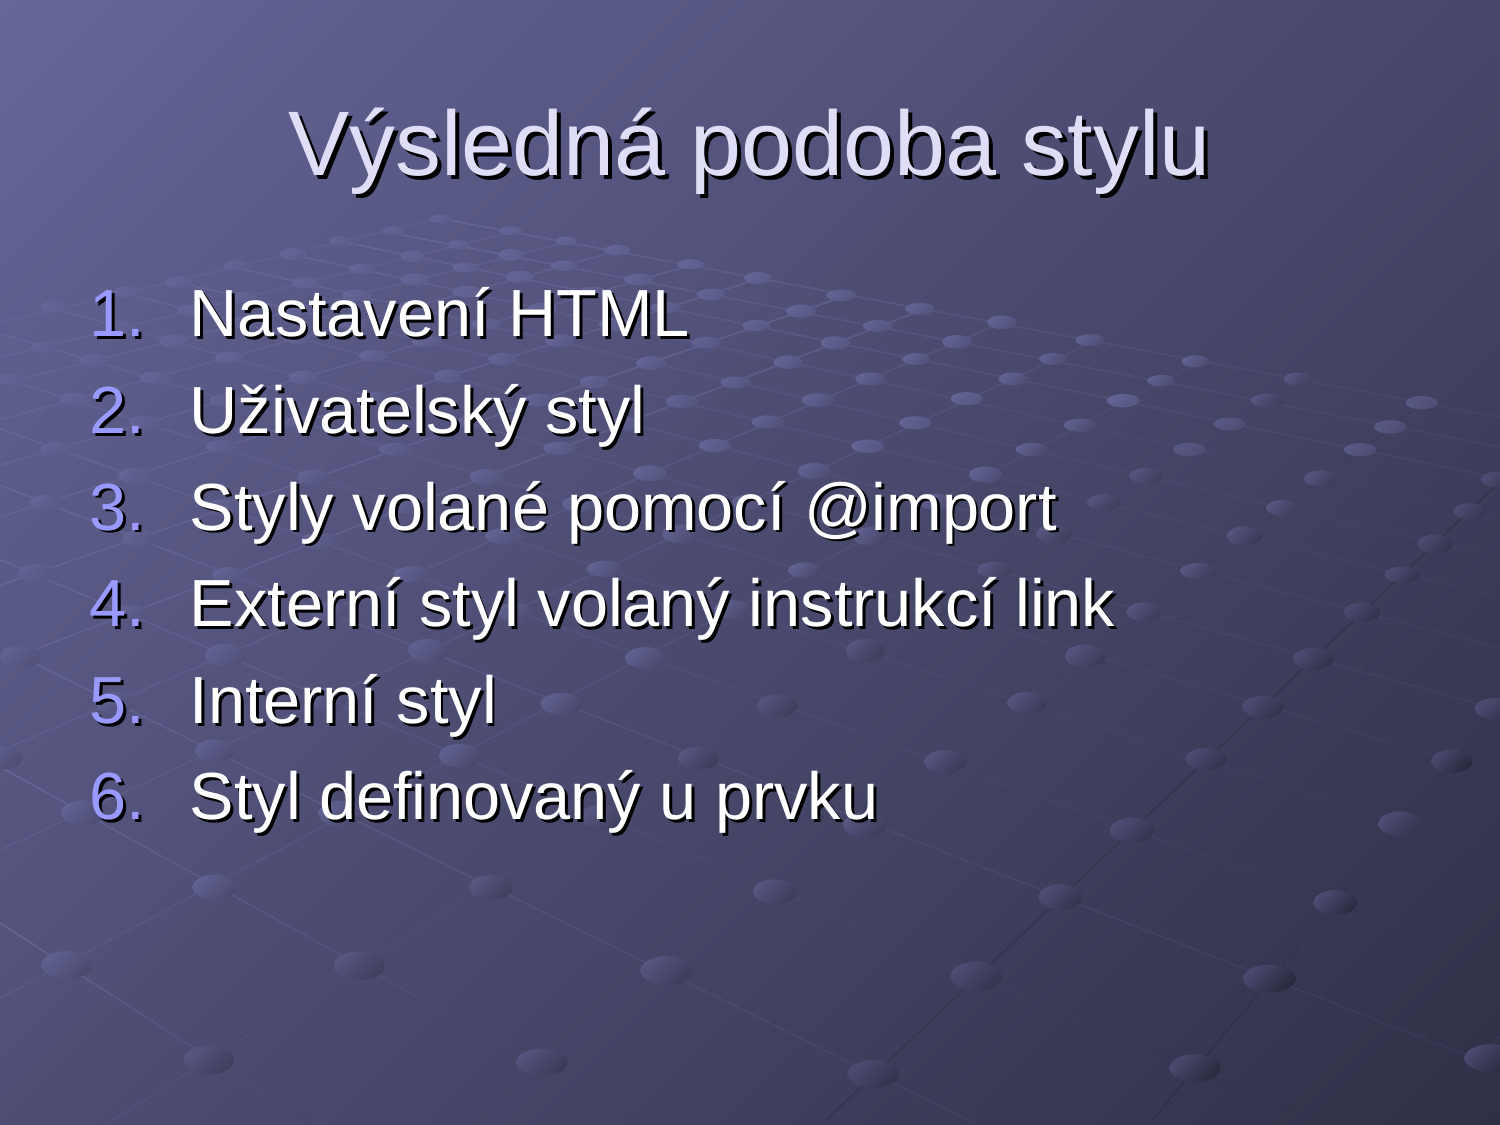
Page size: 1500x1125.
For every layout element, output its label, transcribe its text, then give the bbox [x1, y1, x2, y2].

list Nastavení HTML Uživatelský styl Styly volané pomocí @import Externí styl volaný instrukcí link Interní styl Styl definovaný u prvku [75, 262, 1426, 1007]
title Výsledná podoba stylu [75, 45, 1426, 233]
